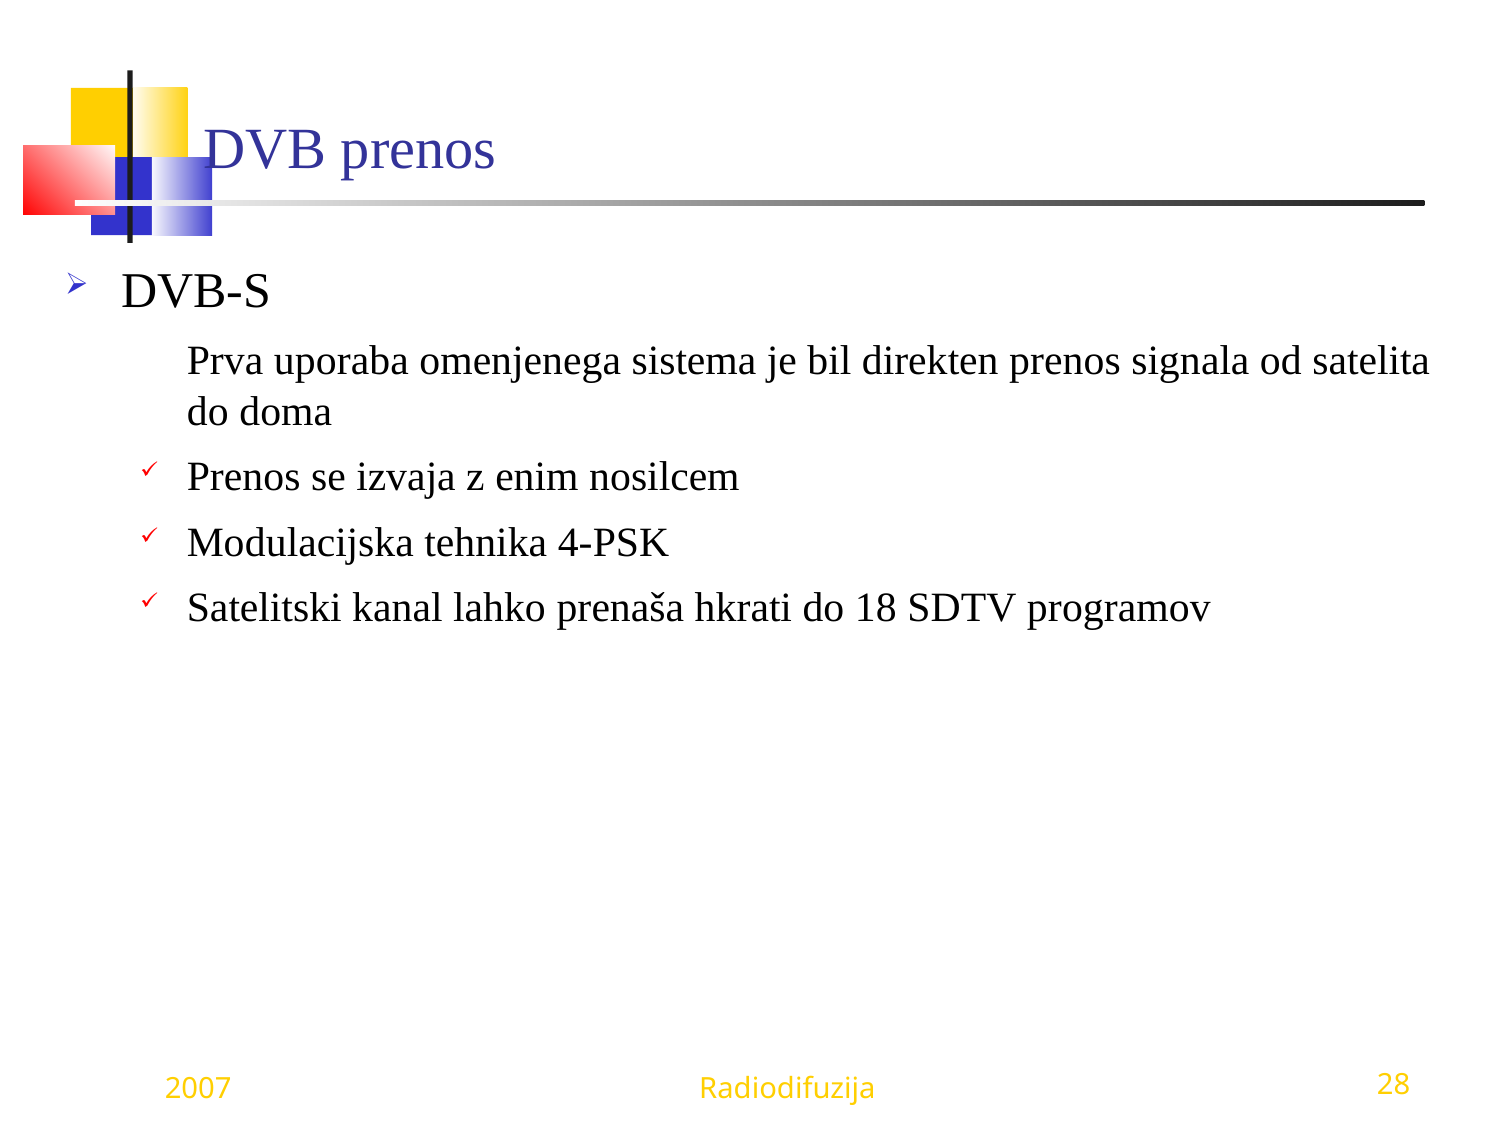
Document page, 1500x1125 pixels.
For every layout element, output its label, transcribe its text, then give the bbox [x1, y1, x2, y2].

title DVB prenos [188, 101, 1468, 188]
list DVB-S Prva uporaba omenjenega sistema je bil direkten prenos signala od satelita do doma Prenos se izvaja z enim nosilcem Modulacijska tehnika 4-PSK Satelitski kanal lahko prenaša hkrati do 18 SDTV programov [50, 249, 1469, 1007]
text_box <number> [1112, 1037, 1426, 1113]
text_box Radiodifuzija [549, 1037, 1026, 1113]
text_box 2007 [150, 1037, 463, 1113]
